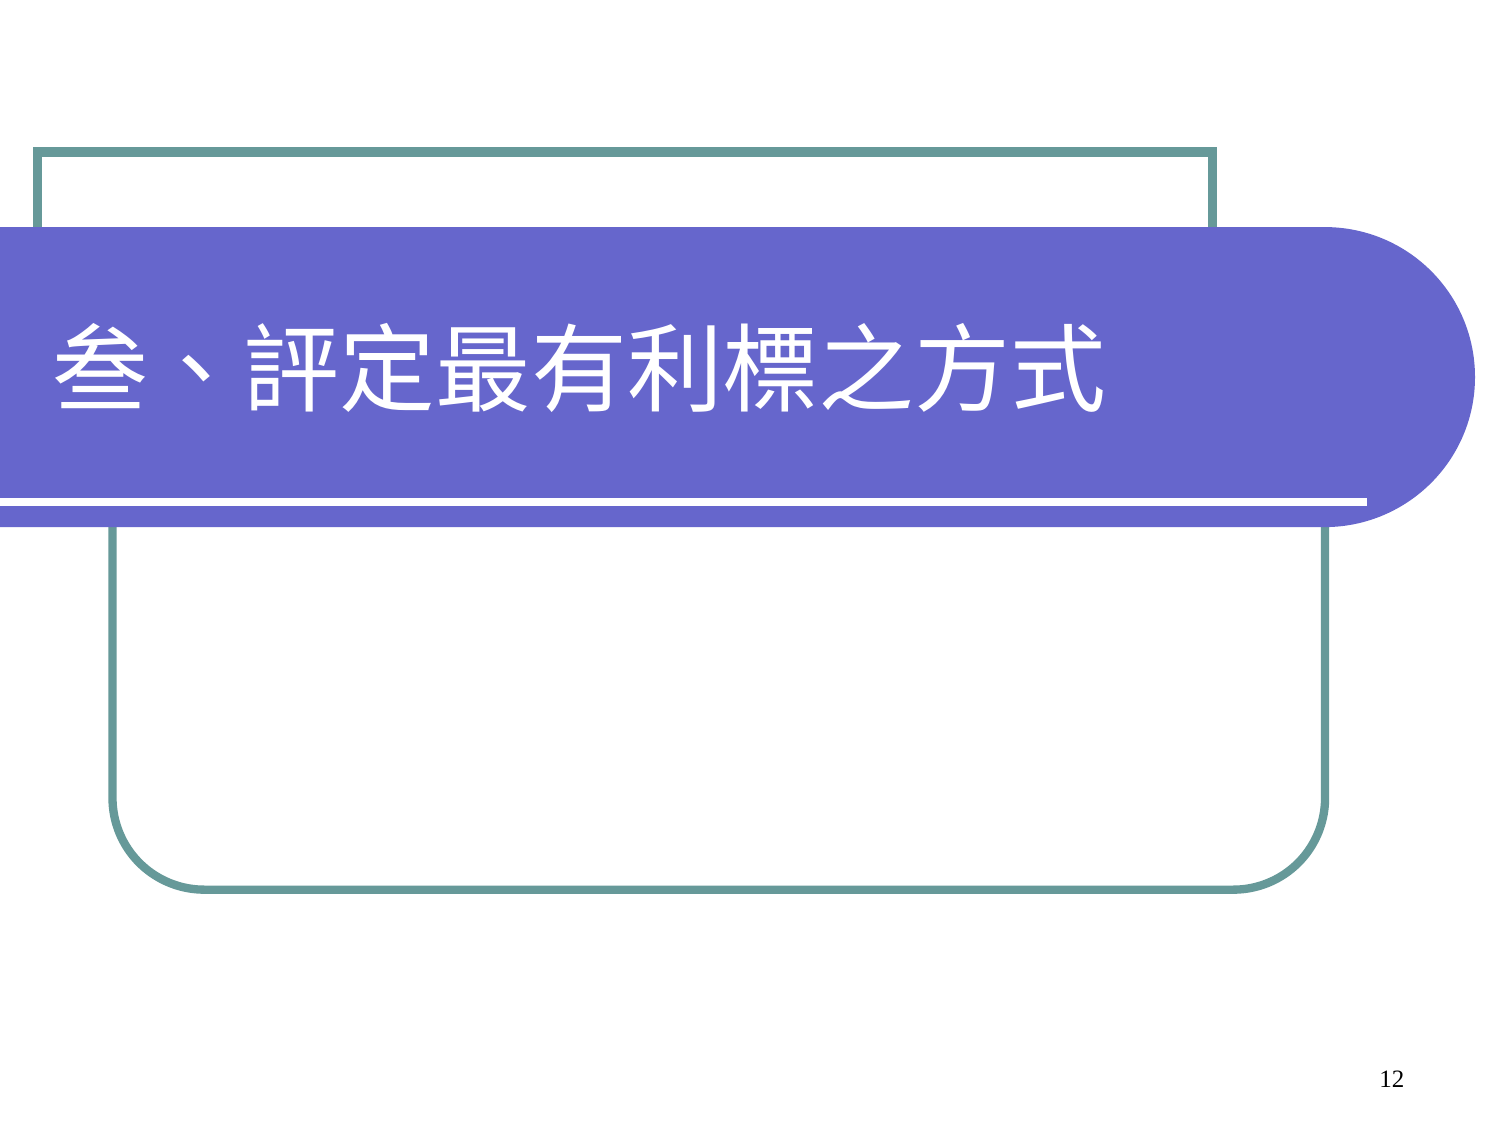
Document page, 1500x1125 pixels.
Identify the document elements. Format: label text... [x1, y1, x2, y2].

text_box <編號> [1068, 1023, 1420, 1101]
title 叁、評定最有利標之方式 [37, 234, 1363, 499]
